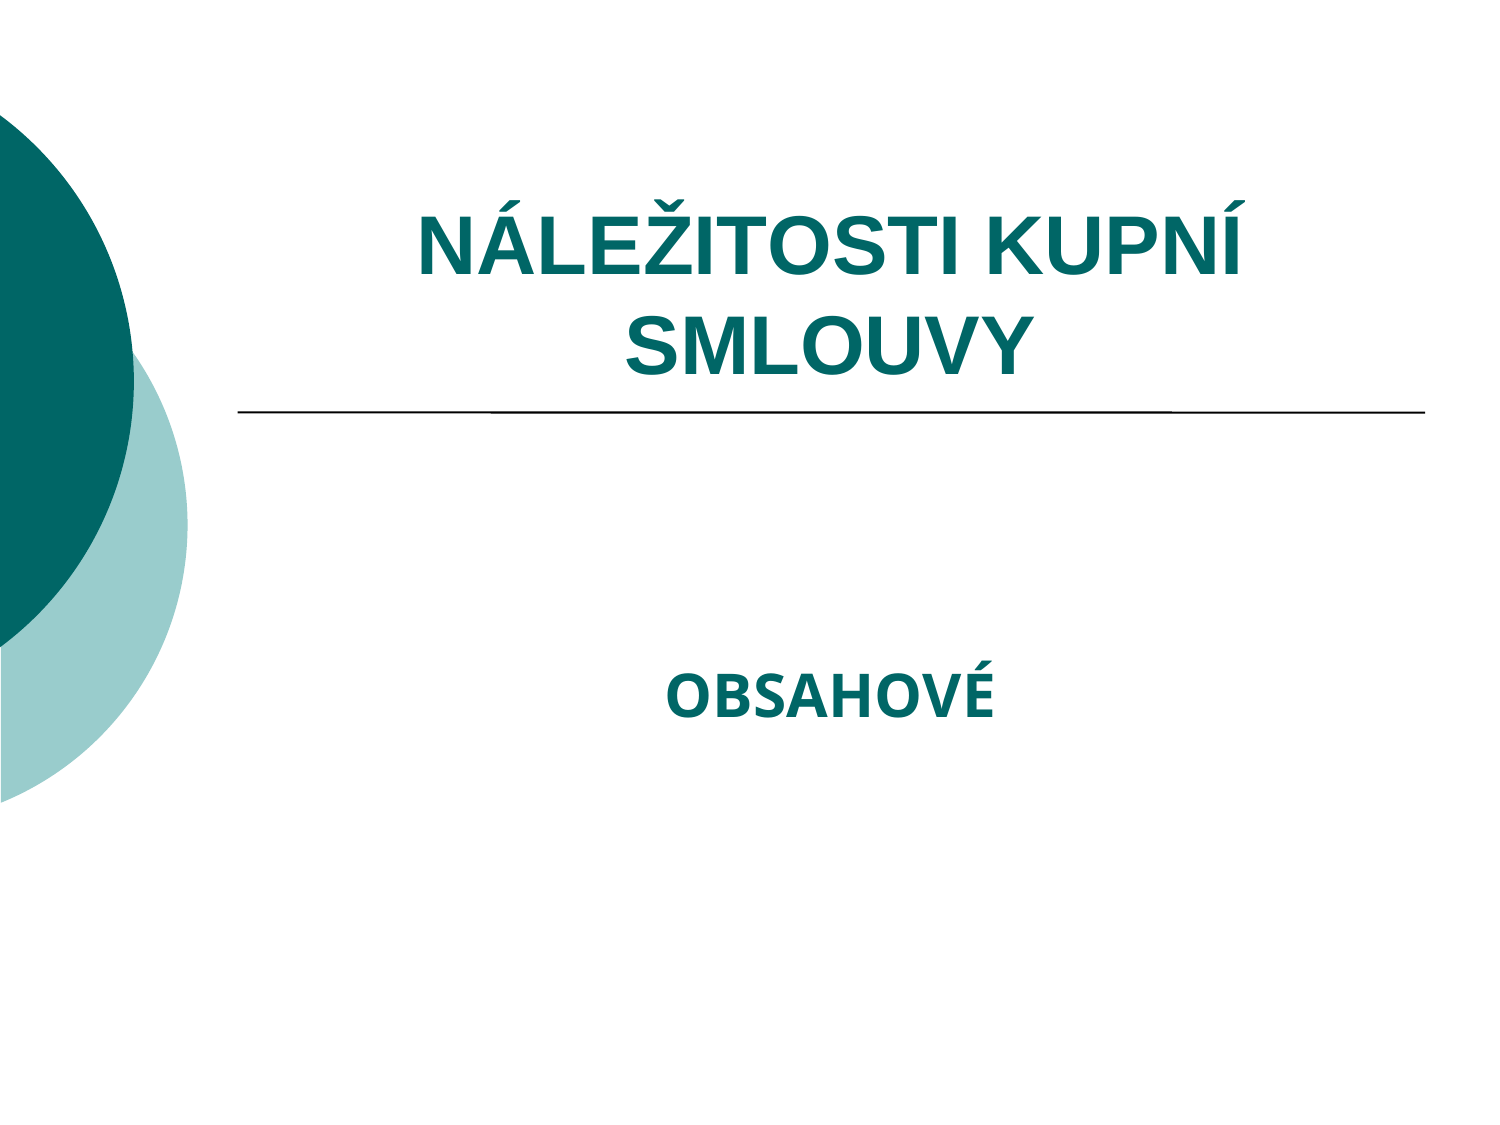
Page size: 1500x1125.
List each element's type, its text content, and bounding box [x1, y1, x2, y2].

subtitle OBSAHOVÉ [236, 562, 1425, 850]
title NÁLEŽITOSTI KUPNÍ SMLOUVY [236, 161, 1425, 399]
